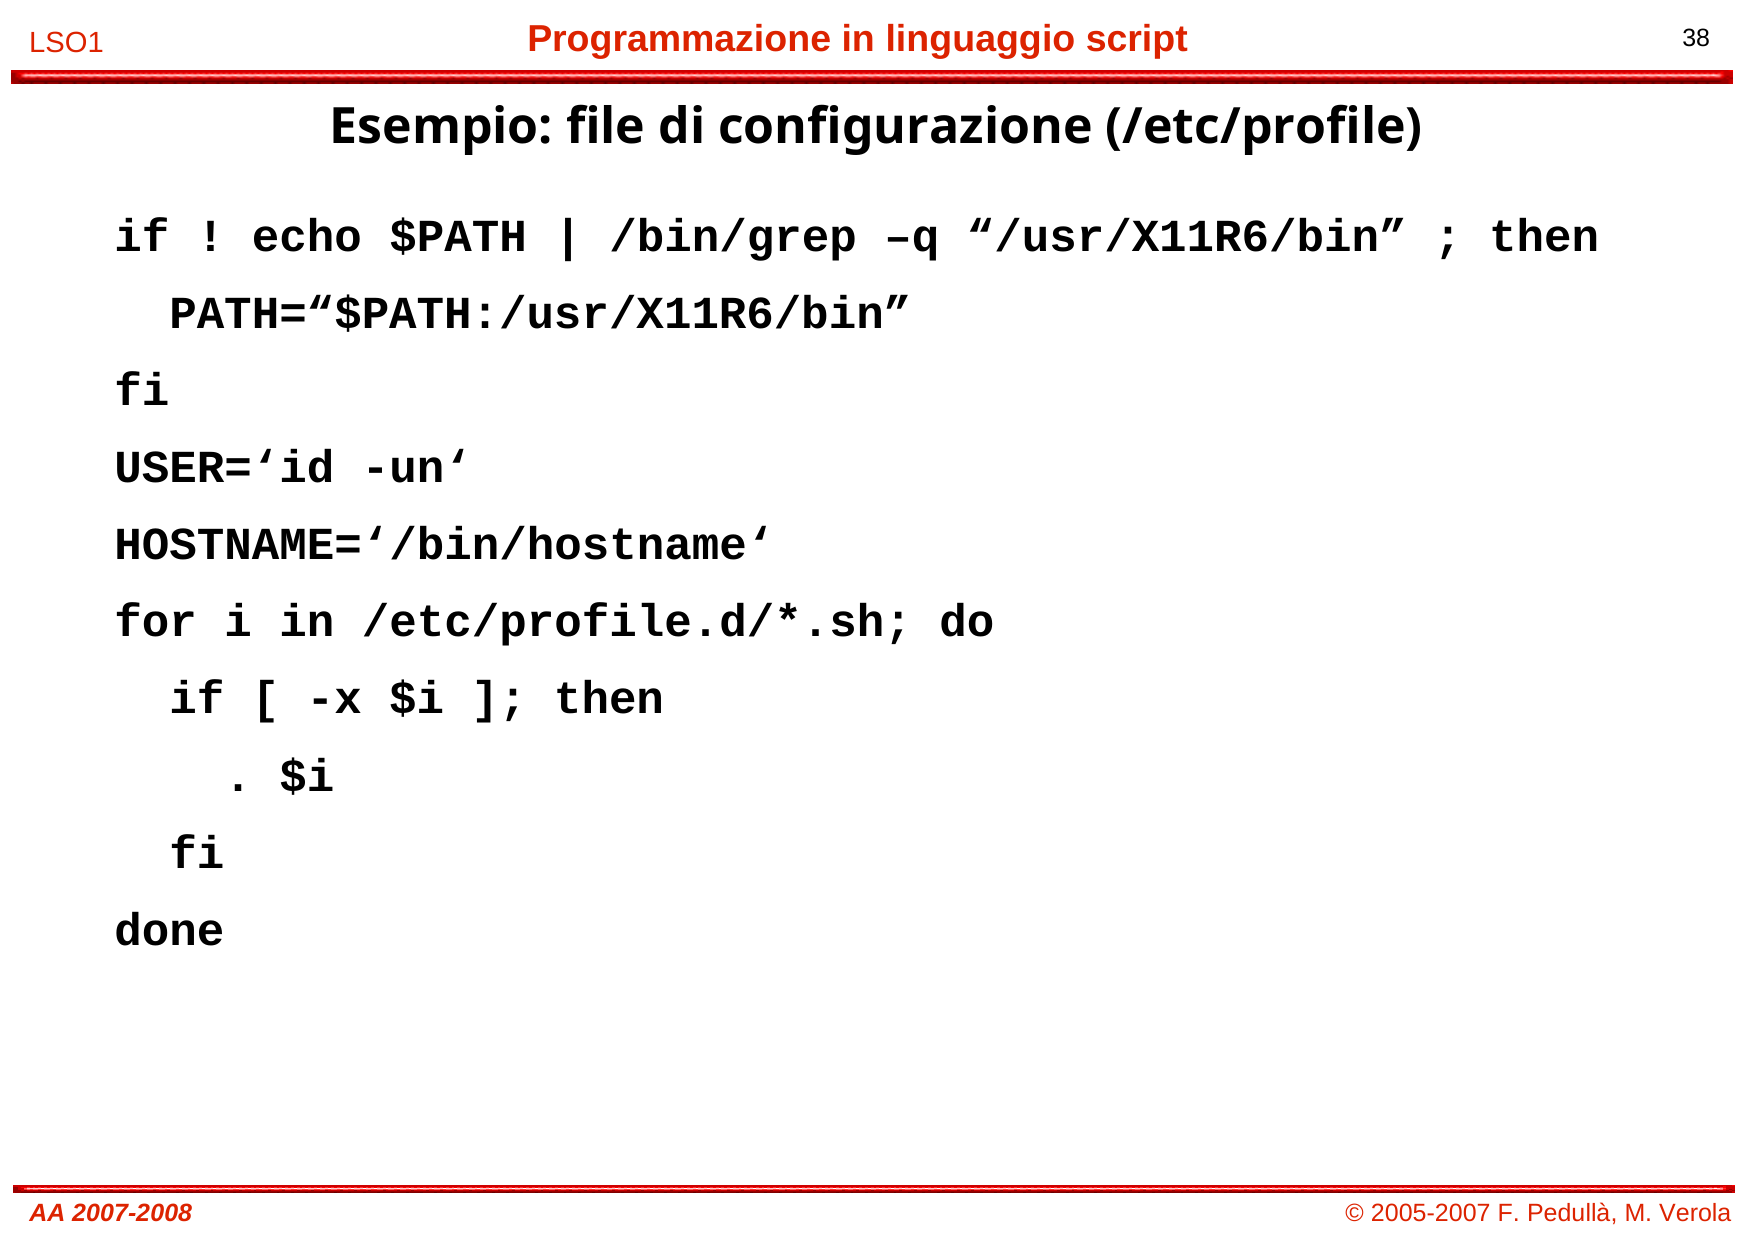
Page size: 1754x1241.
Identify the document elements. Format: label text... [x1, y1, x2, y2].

title Esempio: file di configurazione (/etc/profile) [244, 78, 1509, 174]
picture [11, 70, 1733, 84]
list if ! echo $PATH | /bin/grep –q “/usr/X11R6/bin” ; then PATH=“$PATH:/usr/X11R6/bin” fi USER=‘id -un‘ HOSTNAME=‘/bin/hostname‘ for i in /etc/profile.d/*.sh; do if [ -x $i ]; then . $i fi done [99, 206, 1650, 989]
picture [13, 1185, 1735, 1193]
